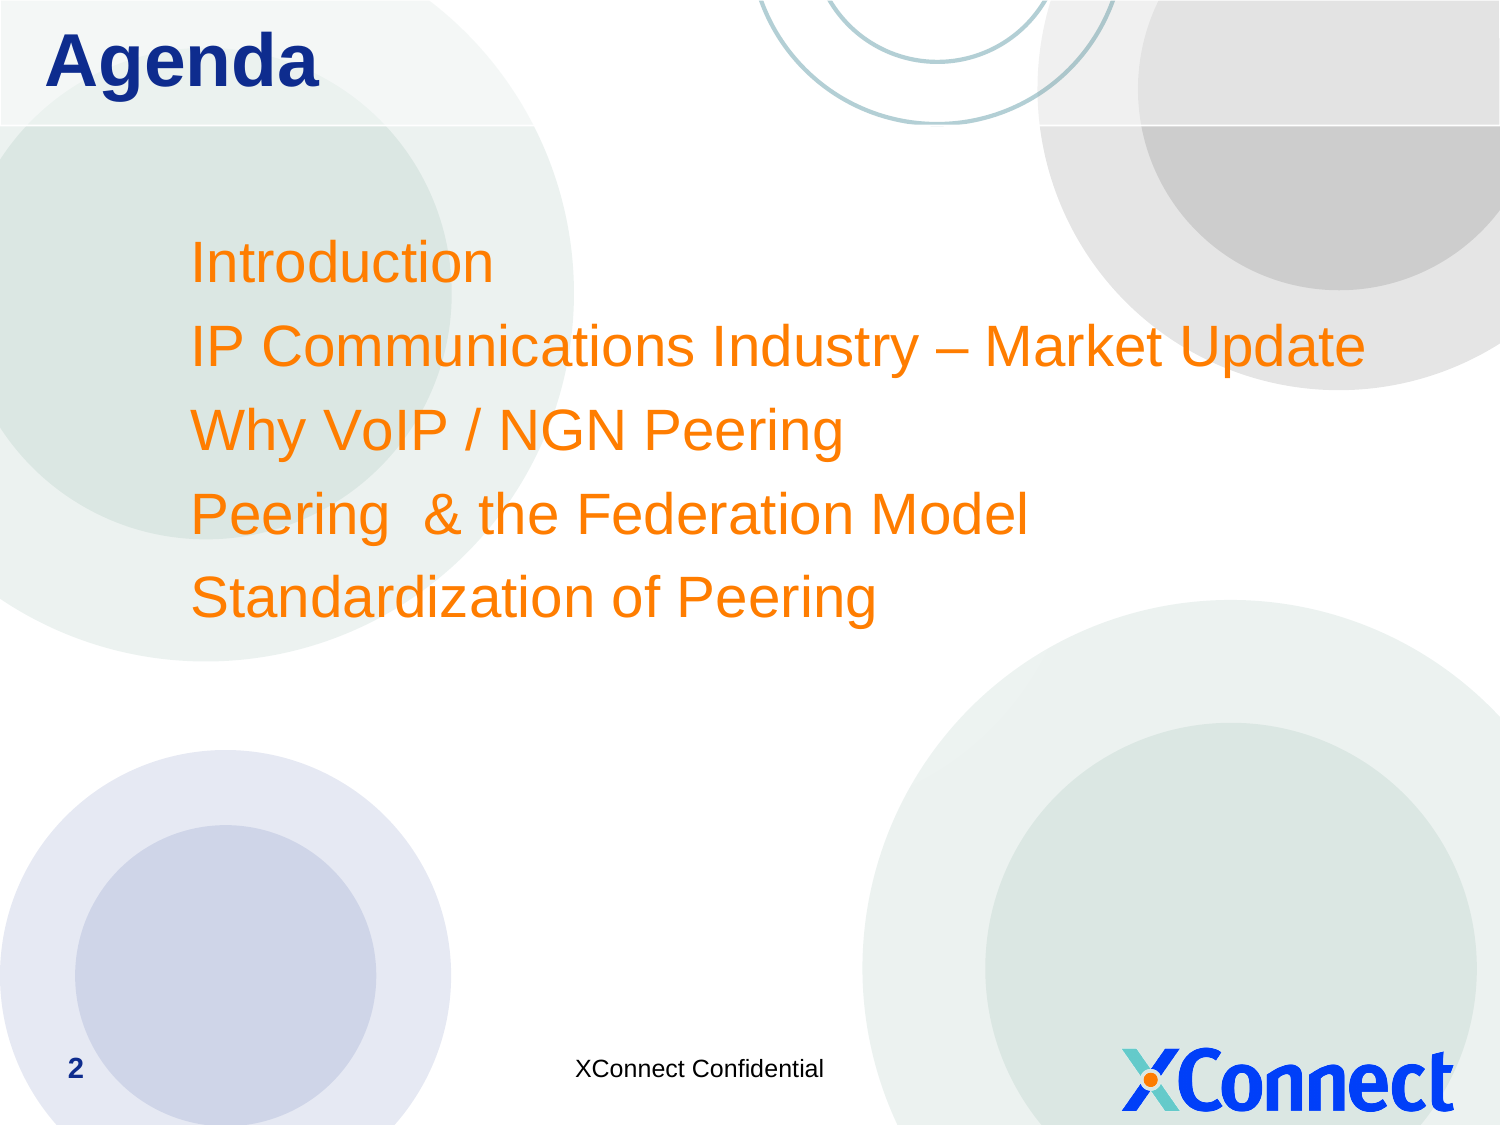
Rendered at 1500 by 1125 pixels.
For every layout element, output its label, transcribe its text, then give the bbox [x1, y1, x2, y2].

picture [1116, 1085, 1459, 1118]
title Agenda [29, 7, 1483, 114]
list Introduction IP Communications Industry – Market Update Why VoIP / NGN Peering Peering & the Federation Model Standardization of Peering [175, 222, 1500, 1085]
